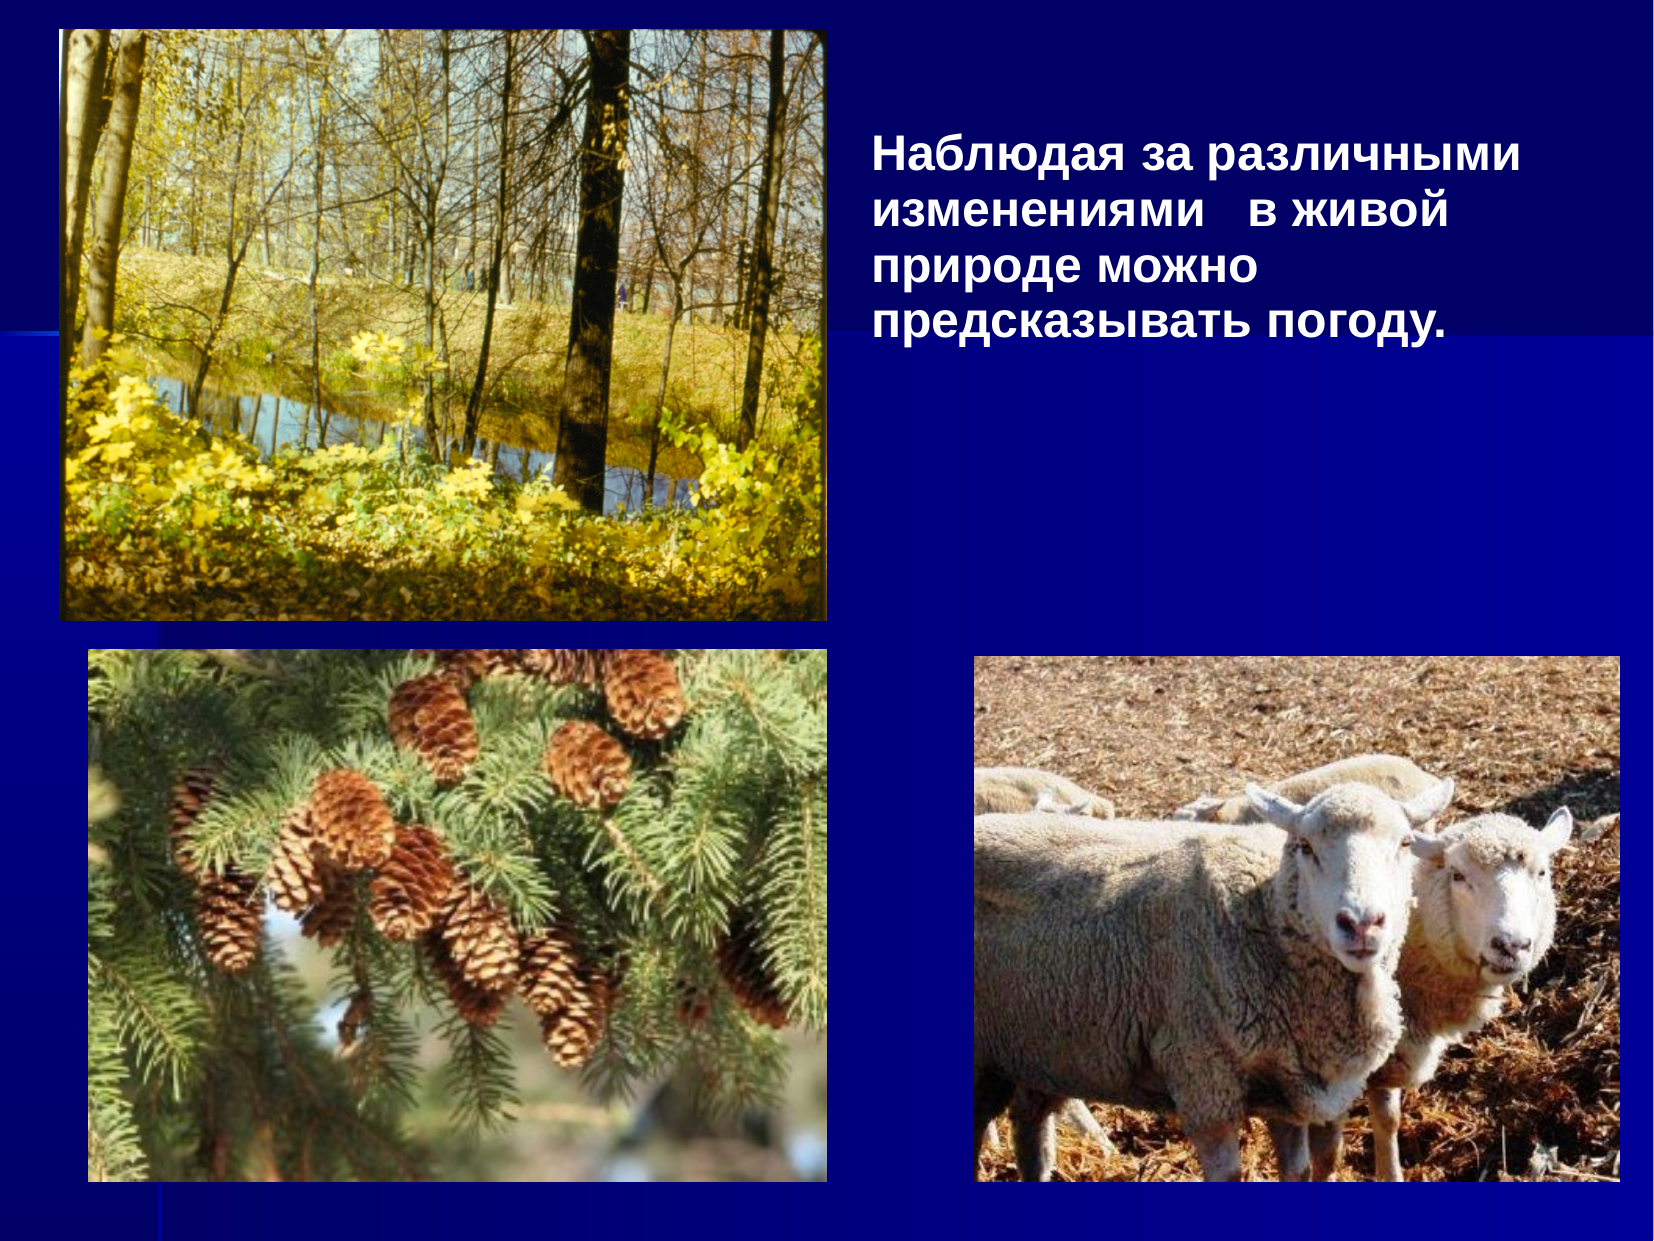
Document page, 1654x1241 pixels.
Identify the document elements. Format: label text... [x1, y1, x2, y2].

picture [88, 649, 827, 1182]
picture [59, 29, 827, 621]
text_box Наблюдая за различными изменениями в живой природе можно предсказывать погоду. [856, 118, 1625, 361]
picture [974, 656, 1620, 1182]
